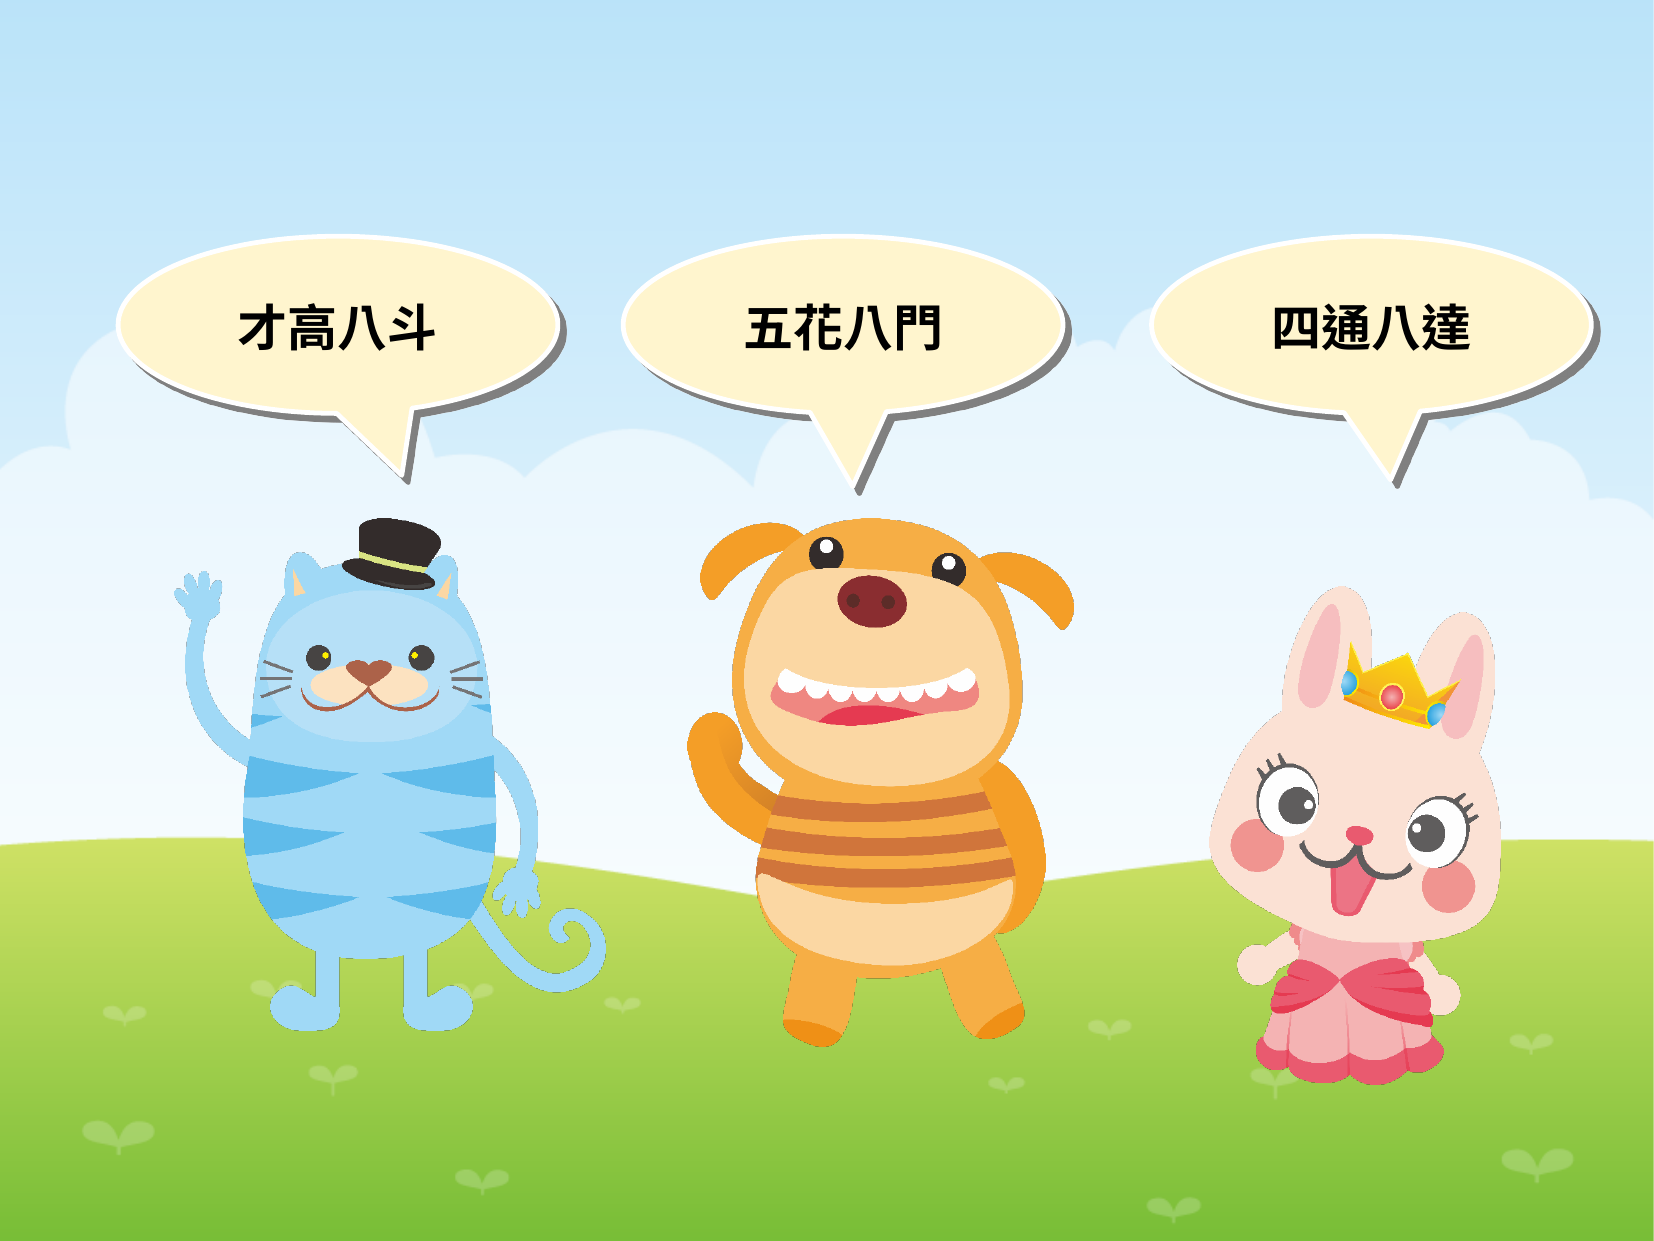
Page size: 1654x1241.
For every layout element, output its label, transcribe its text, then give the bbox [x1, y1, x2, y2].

picture [0, 0, 1654, 1241]
text_box 四通八達 [1151, 236, 1592, 480]
text_box 五花八門 [623, 236, 1063, 487]
text_box 才高八斗 [118, 236, 558, 476]
